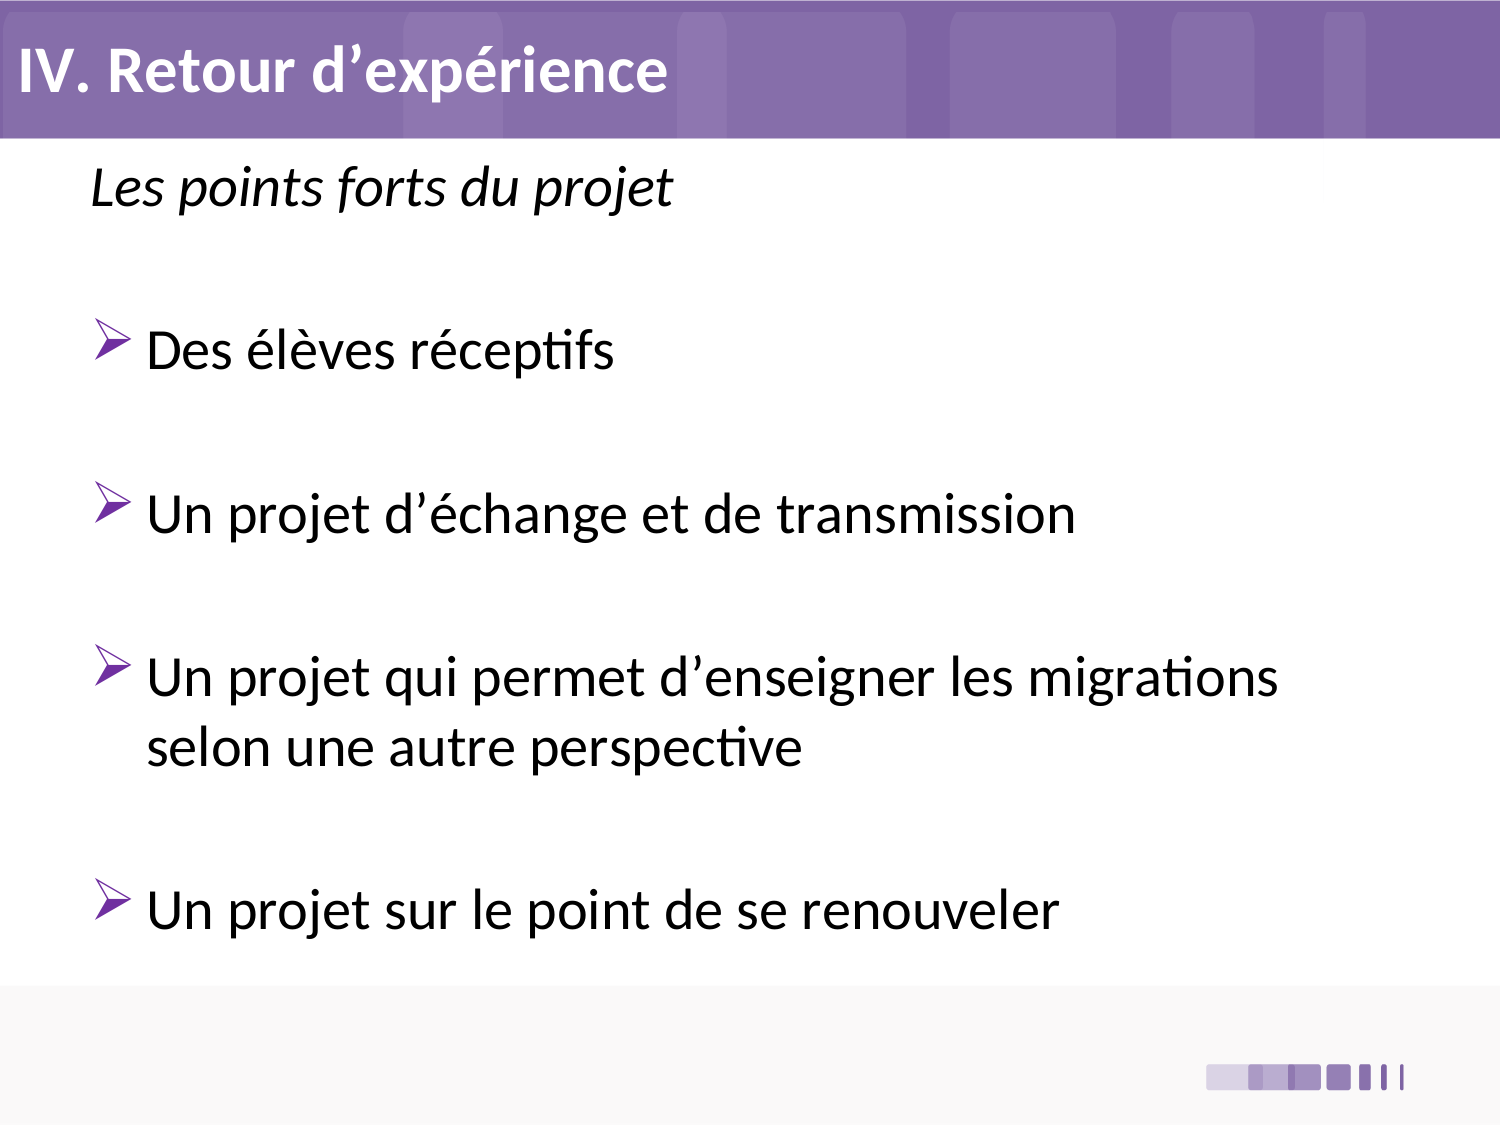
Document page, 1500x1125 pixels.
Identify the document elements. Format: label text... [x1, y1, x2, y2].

text_box Les points forts du projet Des élèves réceptifs Un projet d’échange et de transmission Un projet qui permet d’enseigner les migrations selon une autre perspective Un projet sur le point de se renouveler [75, 140, 1426, 1106]
picture [0, 0, 1500, 1125]
